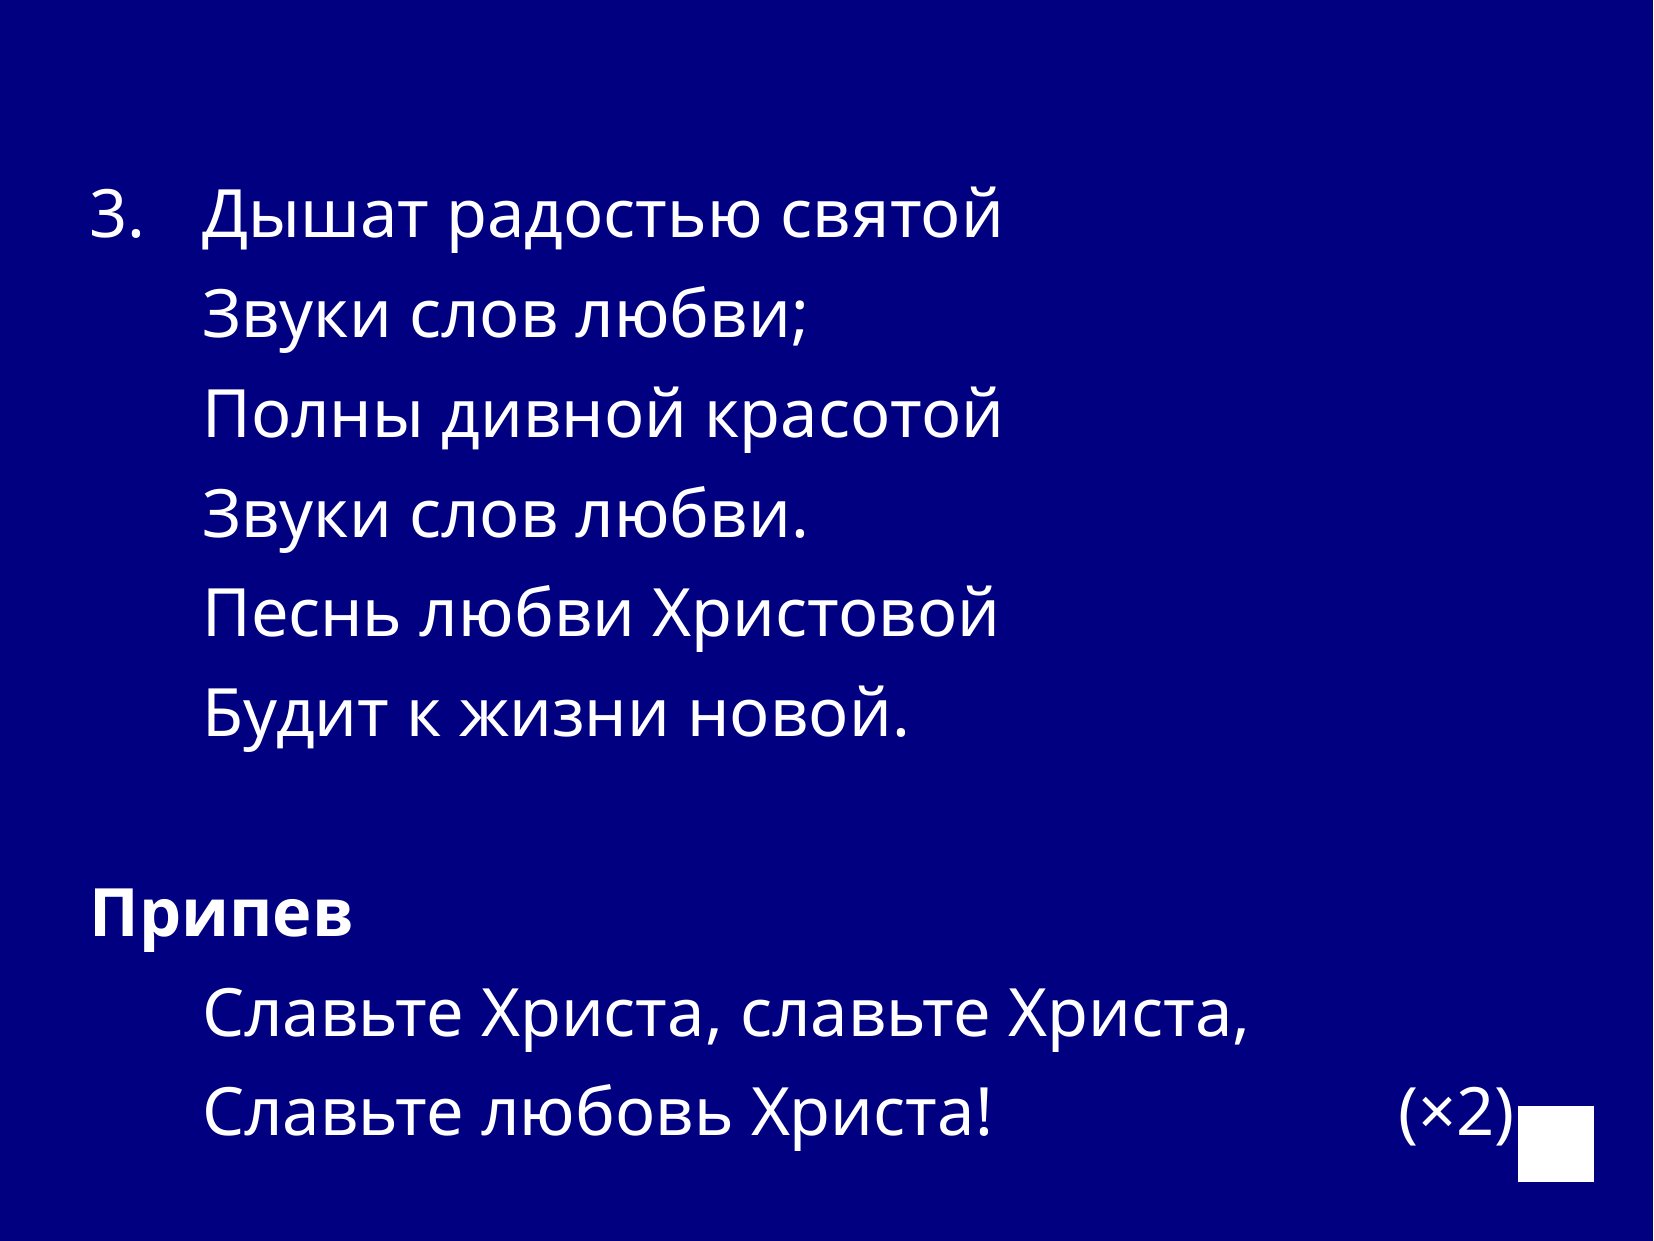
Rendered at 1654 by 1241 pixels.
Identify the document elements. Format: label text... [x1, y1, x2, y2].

text_box 3. Дышат радостью святой Звуки слов любви; Полны дивной красотой Звуки слов любви. Песнь любви Христовой Будит к жизни новой. Припев Славьте Христа, славьте Христа, Славьте любовь Христа! (×2) [75, 150, 1576, 1163]
text_box [1518, 1106, 1594, 1182]
